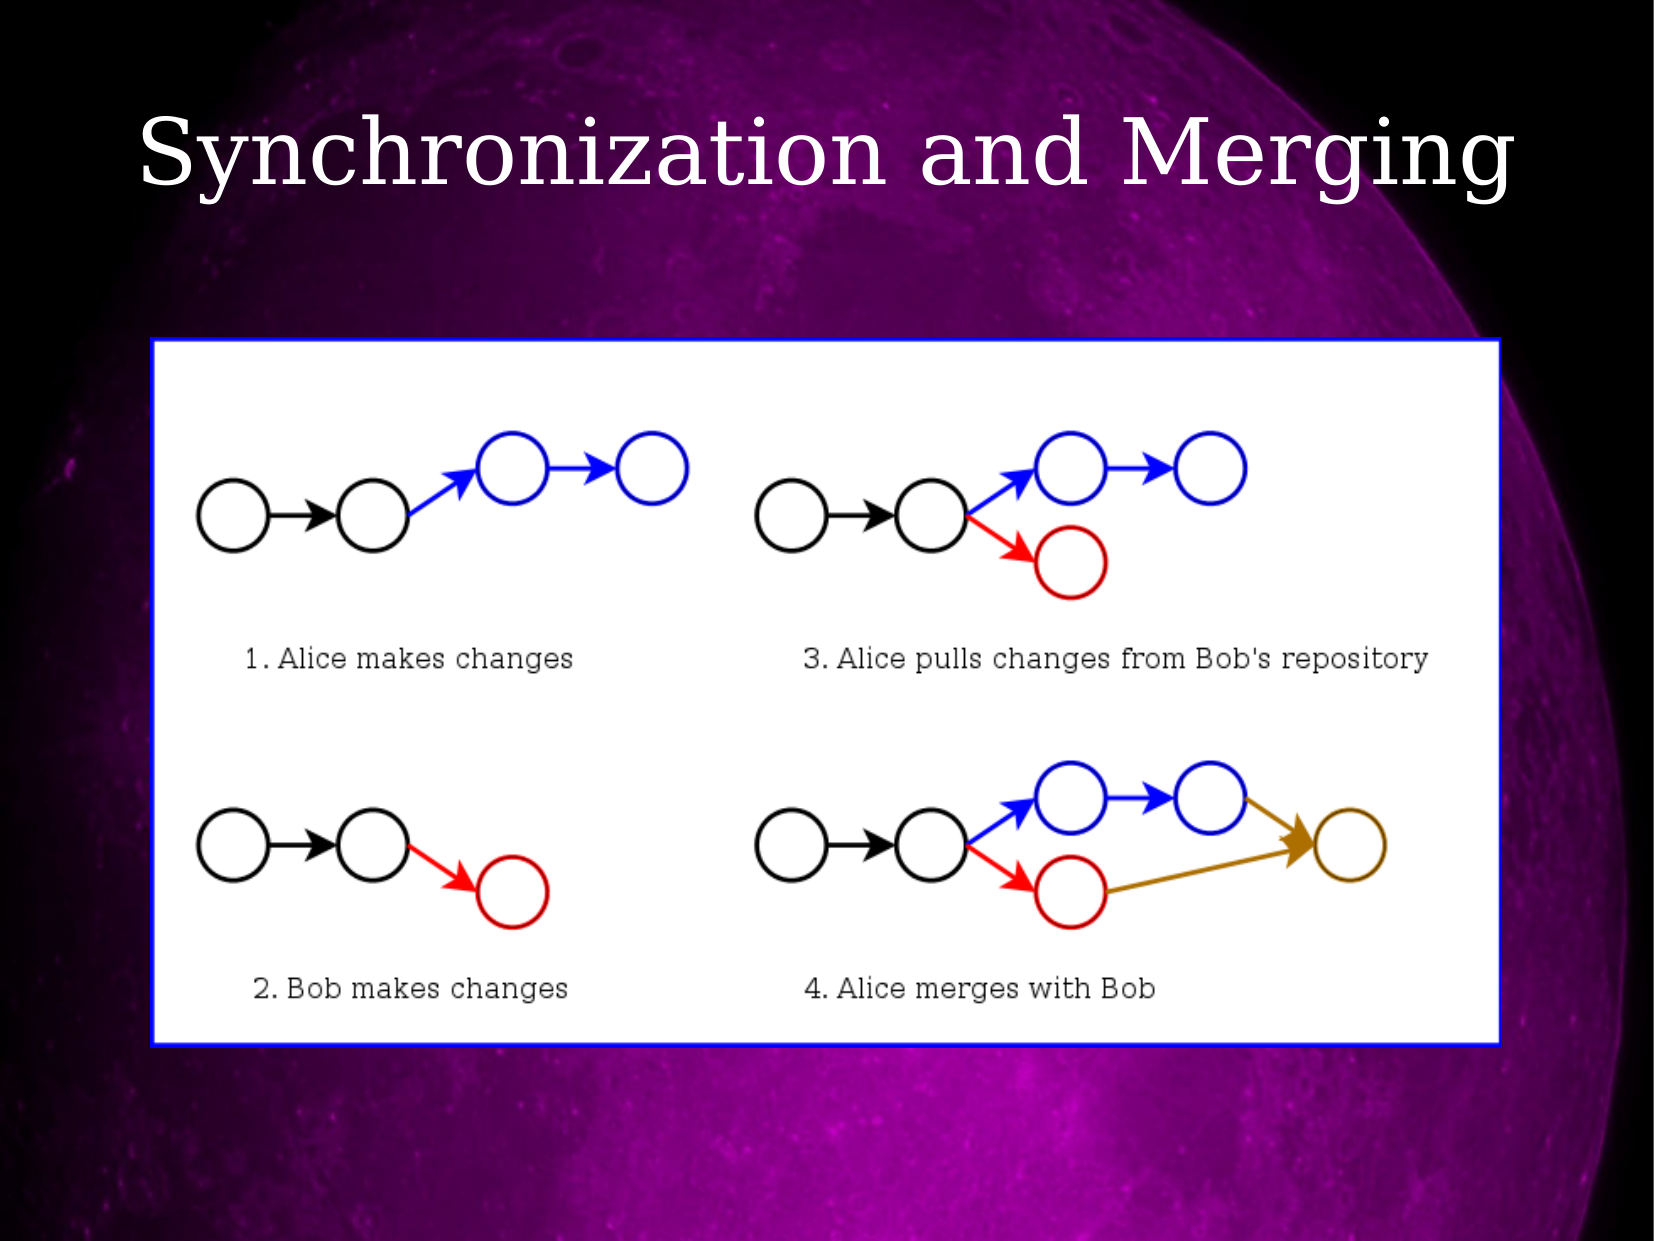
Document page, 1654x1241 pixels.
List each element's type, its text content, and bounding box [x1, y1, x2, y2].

picture [0, 0, 1654, 1241]
title Synchronization and Merging [82, 49, 1571, 257]
